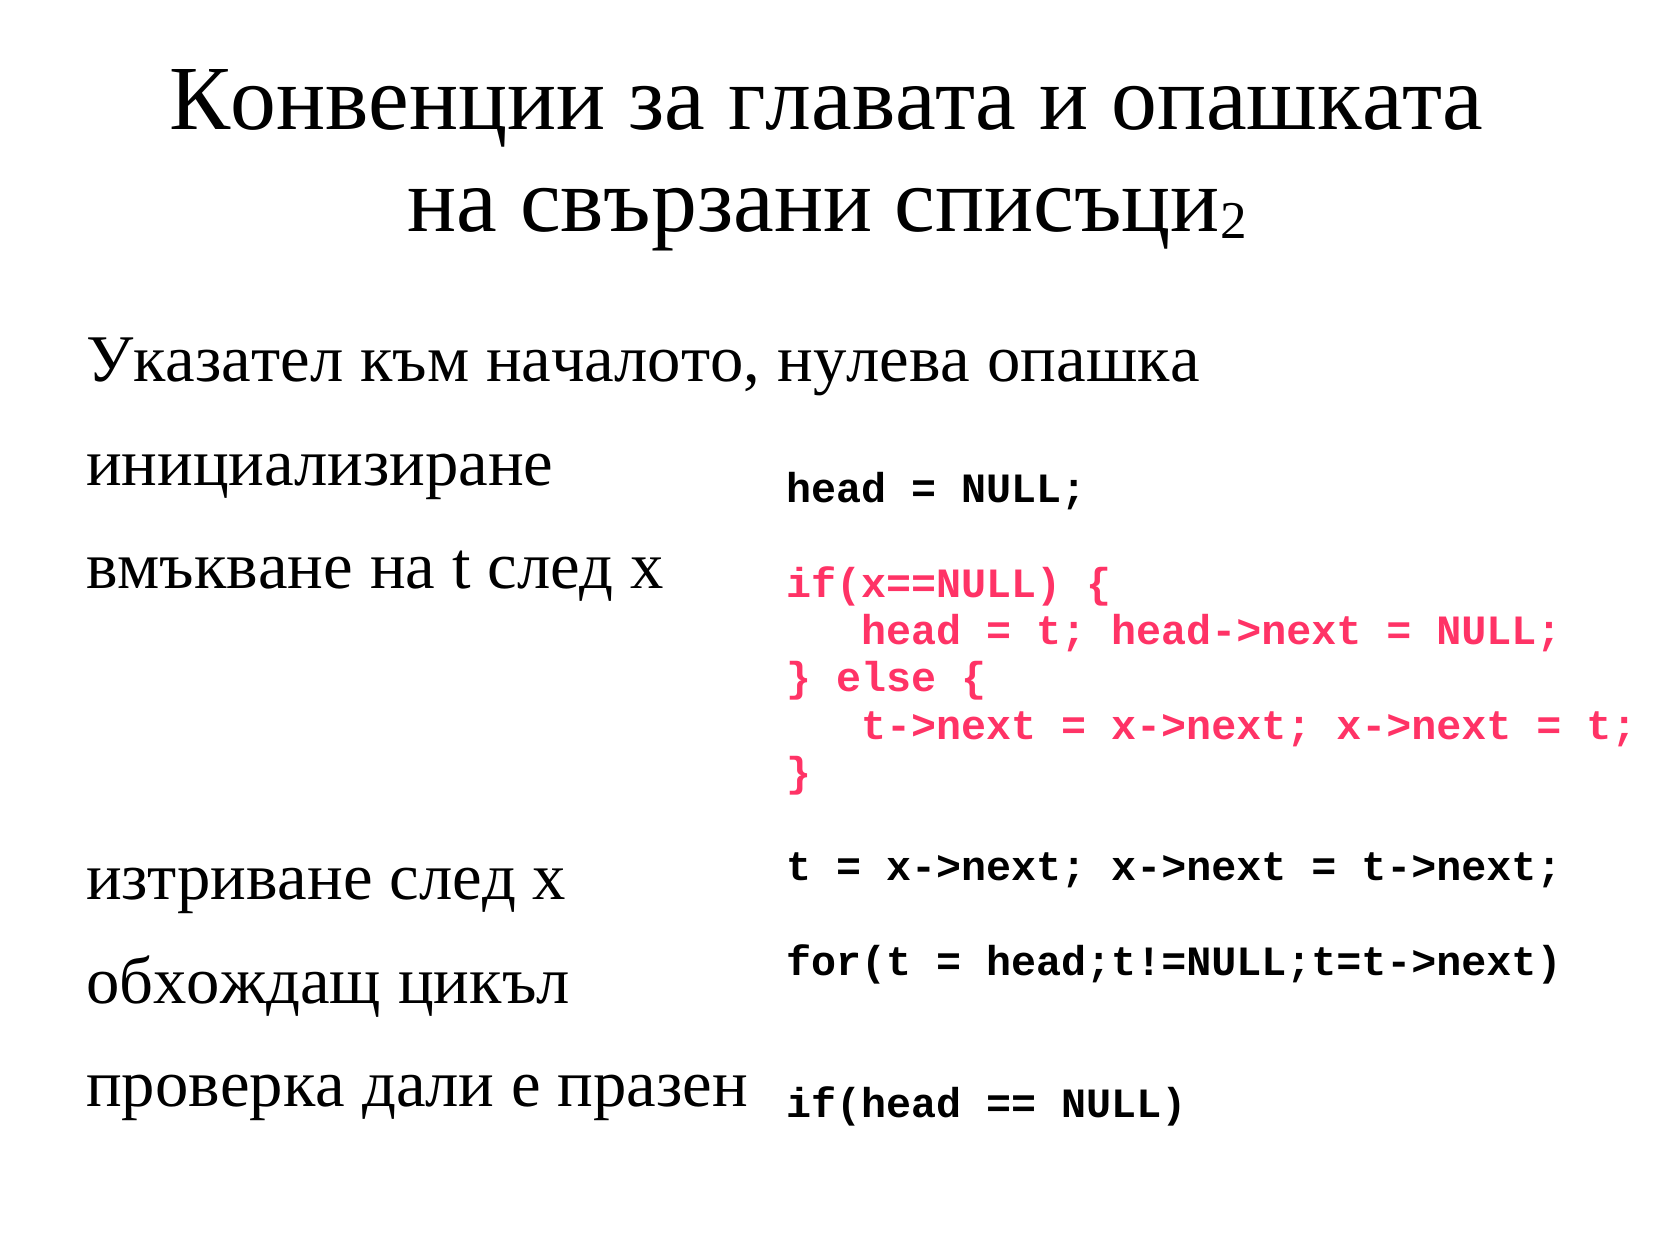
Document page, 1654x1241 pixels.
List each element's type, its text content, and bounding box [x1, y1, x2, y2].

title Конвенции за главата и опашката на свързани списъци2 [121, 33, 1534, 267]
text_box head = NULL; if(x==NULL) { head = t; head->next = NULL; } else { t->next = x->next; x->next = t; } t = x->next; x->next = t->next; for(t = head;t!=NULL;t=t->next) if(head == NULL) [771, 413, 1654, 1146]
list Указател към началото, нулева опашка инициализиране вмъкване на t след x изтриване след x обхождащ цикъл проверка дали е празен [68, 322, 1508, 1122]
